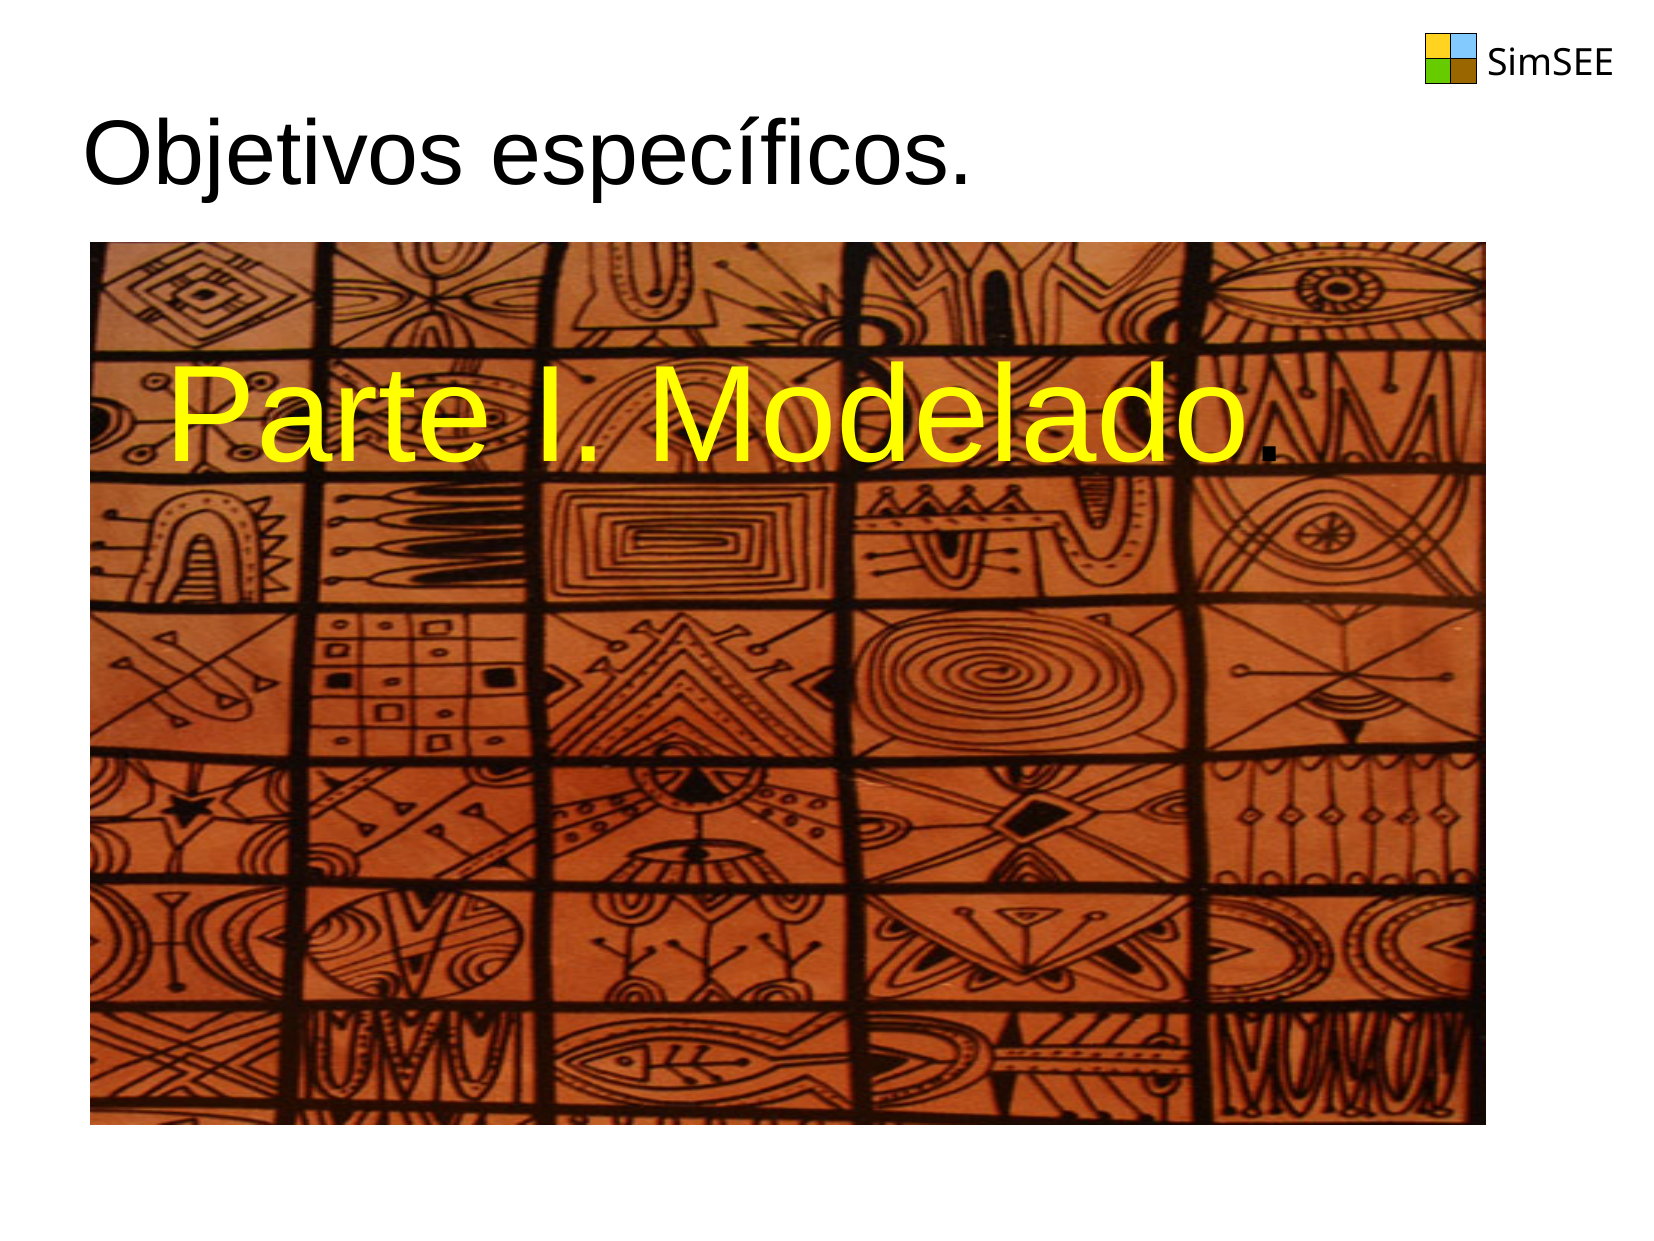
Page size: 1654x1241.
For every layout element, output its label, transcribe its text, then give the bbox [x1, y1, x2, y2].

title Objetivos específicos. [82, 49, 1571, 257]
picture [90, 242, 1486, 1126]
text_box Parte I. Modelado. [150, 330, 1322, 721]
